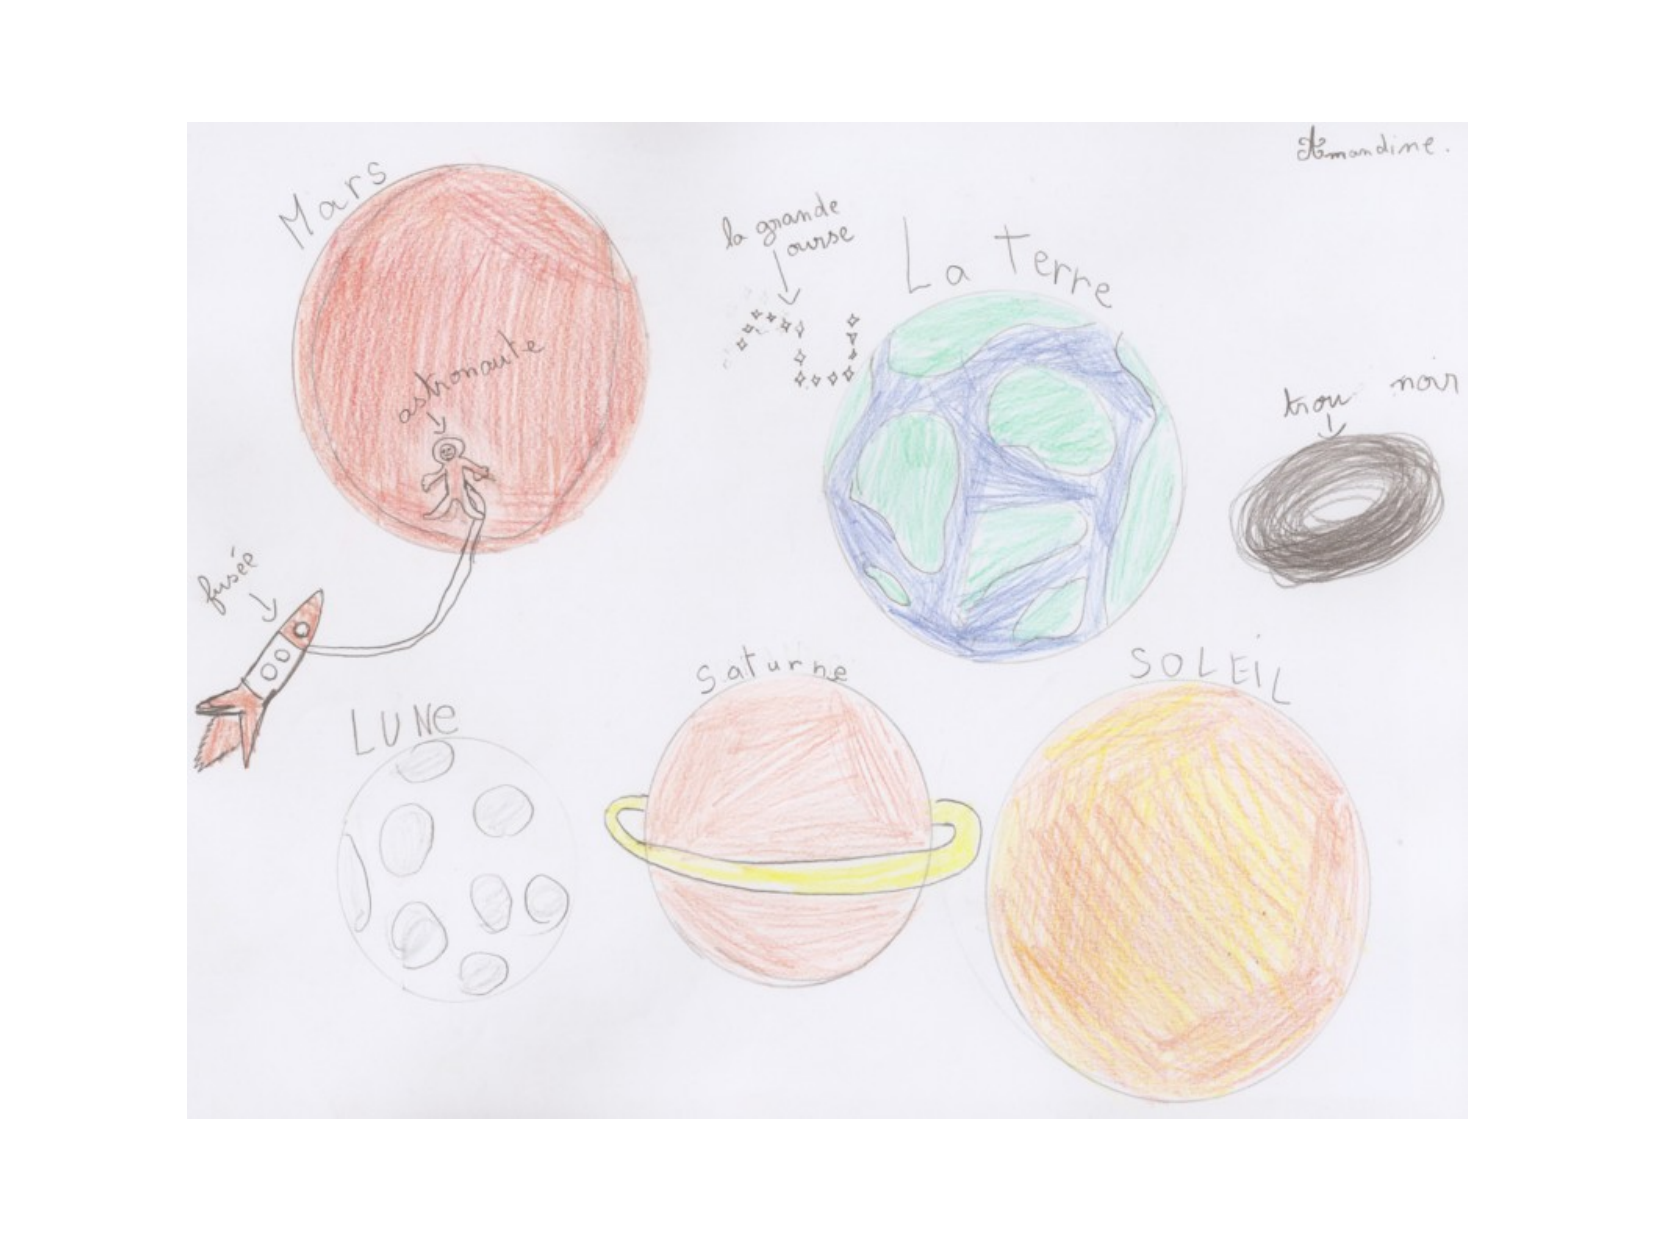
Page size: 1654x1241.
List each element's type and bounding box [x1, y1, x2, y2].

picture [187, 122, 1468, 1119]
